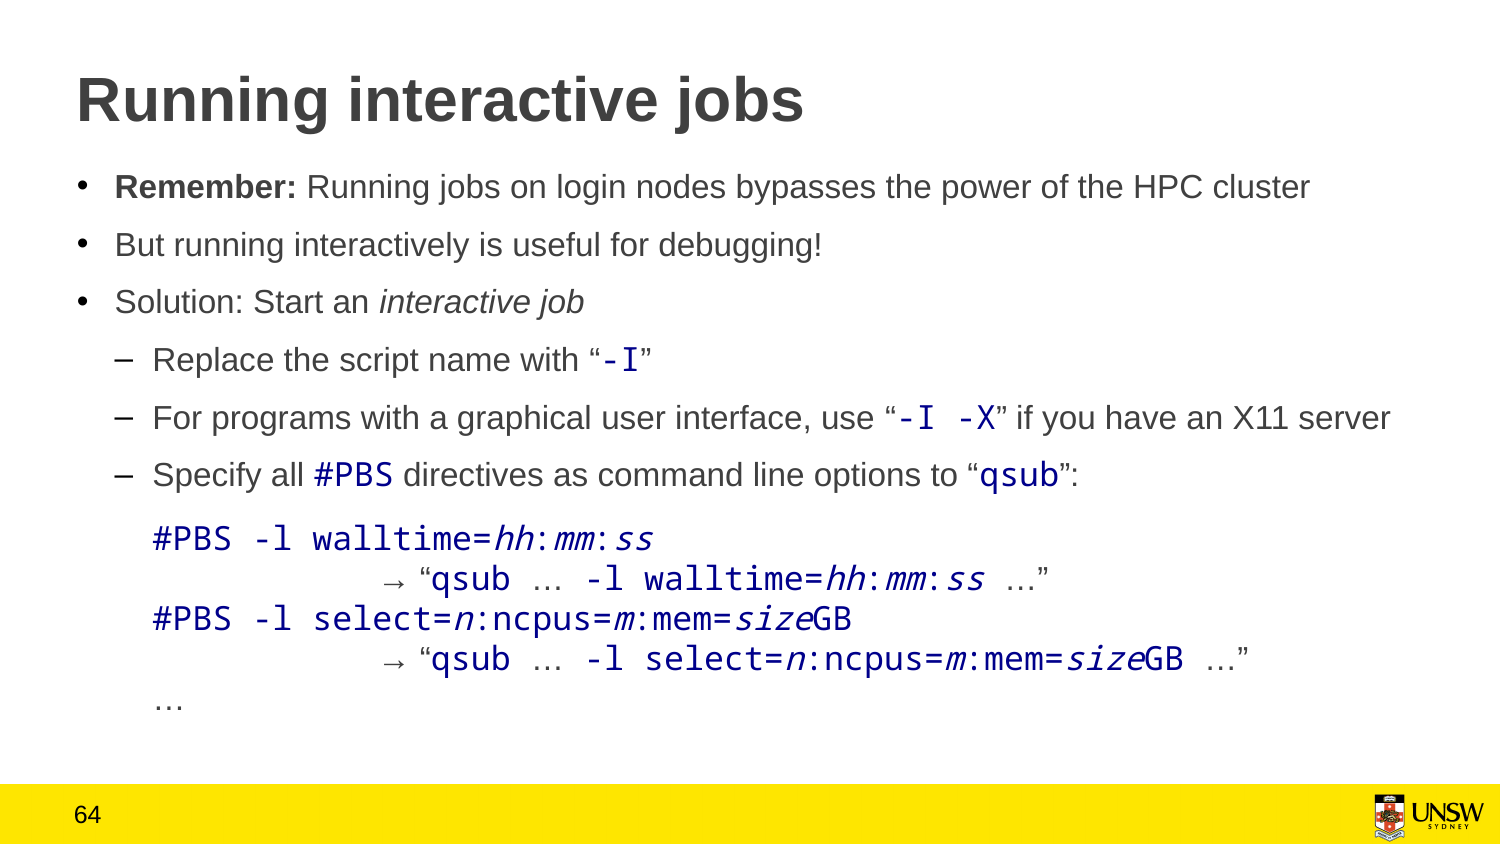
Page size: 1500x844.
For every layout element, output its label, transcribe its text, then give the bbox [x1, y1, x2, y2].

picture [0, 784, 1500, 844]
list Remember: Running jobs on login nodes bypasses the power of the HPC cluster But running interactively is useful for debugging! Solution: Start an interactive job Replace the script name with “-I” For programs with a graphical user interface, use “-I -X” if you have an X11 server Specify all #PBS directives as command line options to “qsub”: #PBS -l walltime=hh:mm:ss → “qsub … -l walltime=hh:mm:ss …” #PBS -l select=n:ncpus=m:mem=sizeGB → “qsub … -l select=n:ncpus=m:mem=sizeGB …” … [76, 165, 1424, 756]
title Running interactive jobs [76, 59, 1427, 136]
text_box <number> [59, 791, 219, 839]
